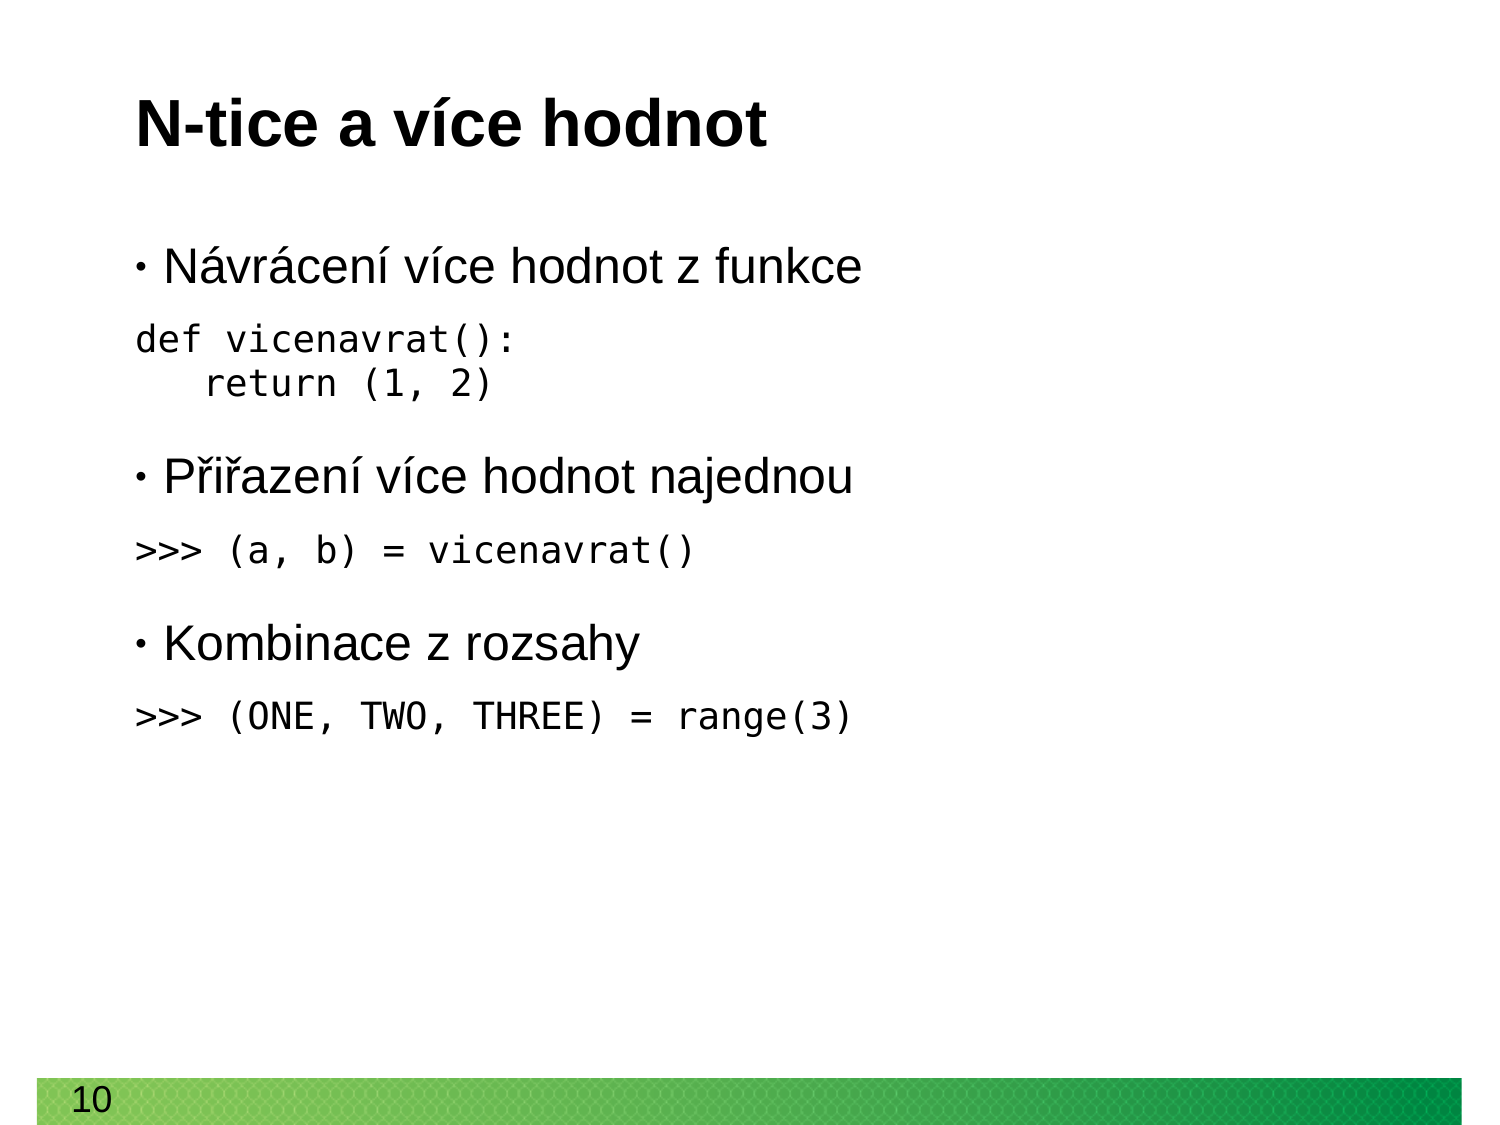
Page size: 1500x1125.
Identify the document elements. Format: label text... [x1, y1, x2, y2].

title N-tice a více hodnot [135, 41, 1372, 204]
picture [36, 1078, 1462, 1125]
list Návrácení více hodnot z funkce def vicenavrat(): return (1, 2) Přiřazení více hodnot najednou >>> (a, b) = vicenavrat() Kombinace z rozsahy >>> (ONE, TWO, THREE) = range(3) [135, 238, 1372, 892]
